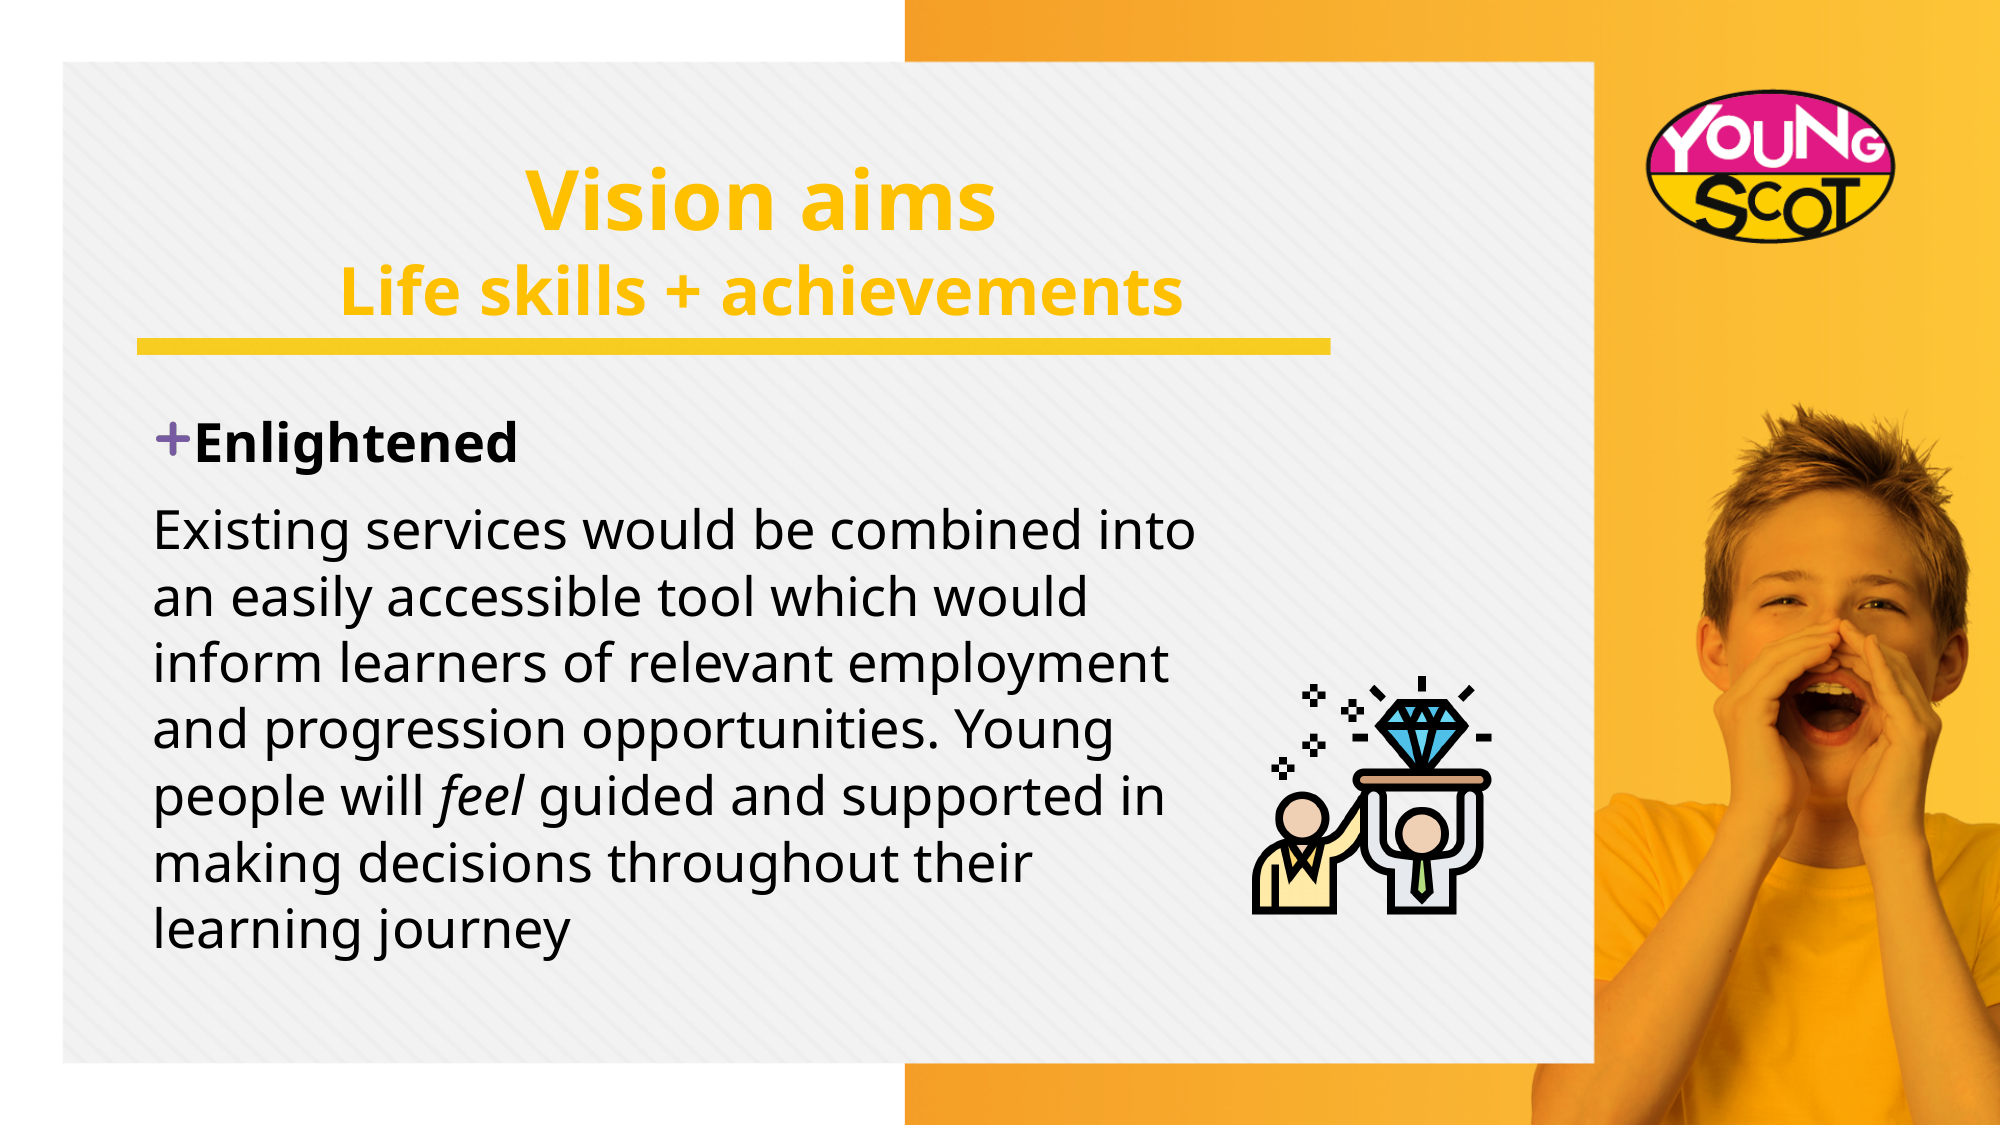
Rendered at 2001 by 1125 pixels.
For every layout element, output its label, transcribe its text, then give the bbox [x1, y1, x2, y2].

title Vision aims Life skills + achievements [0, 131, 1539, 349]
list Enlightened Existing services would be combined into an easily accessible tool which would inform learners of relevant employment and progression opportunities. Young people will feel guided and supported in making decisions throughout their learning journey [137, 401, 1249, 994]
picture [1248, 672, 1495, 918]
